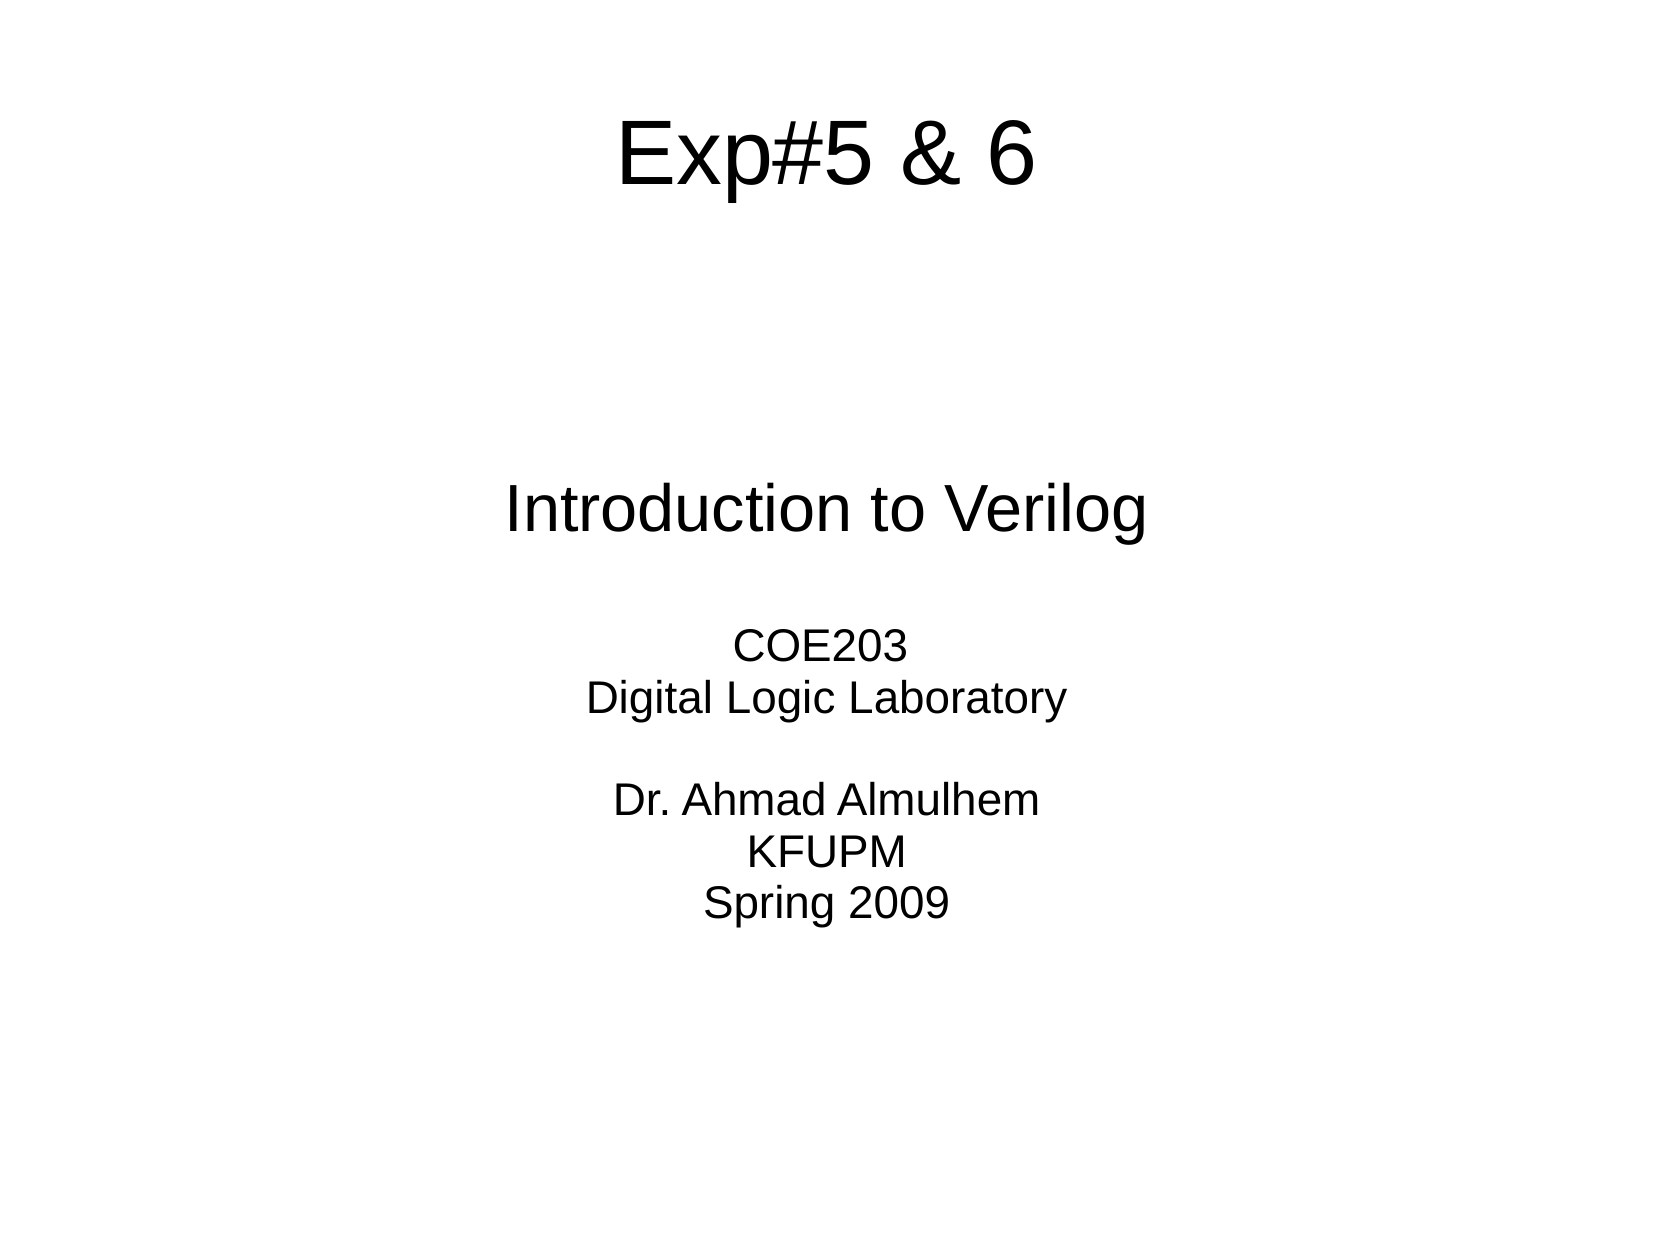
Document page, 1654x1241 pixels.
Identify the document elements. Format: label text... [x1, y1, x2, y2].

subtitle Introduction to Verilog COE203 Digital Logic Laboratory Dr. Ahmad Almulhem KFUPM Spring 2009 [82, 297, 1571, 1102]
title Exp#5 & 6 [82, 56, 1571, 250]
